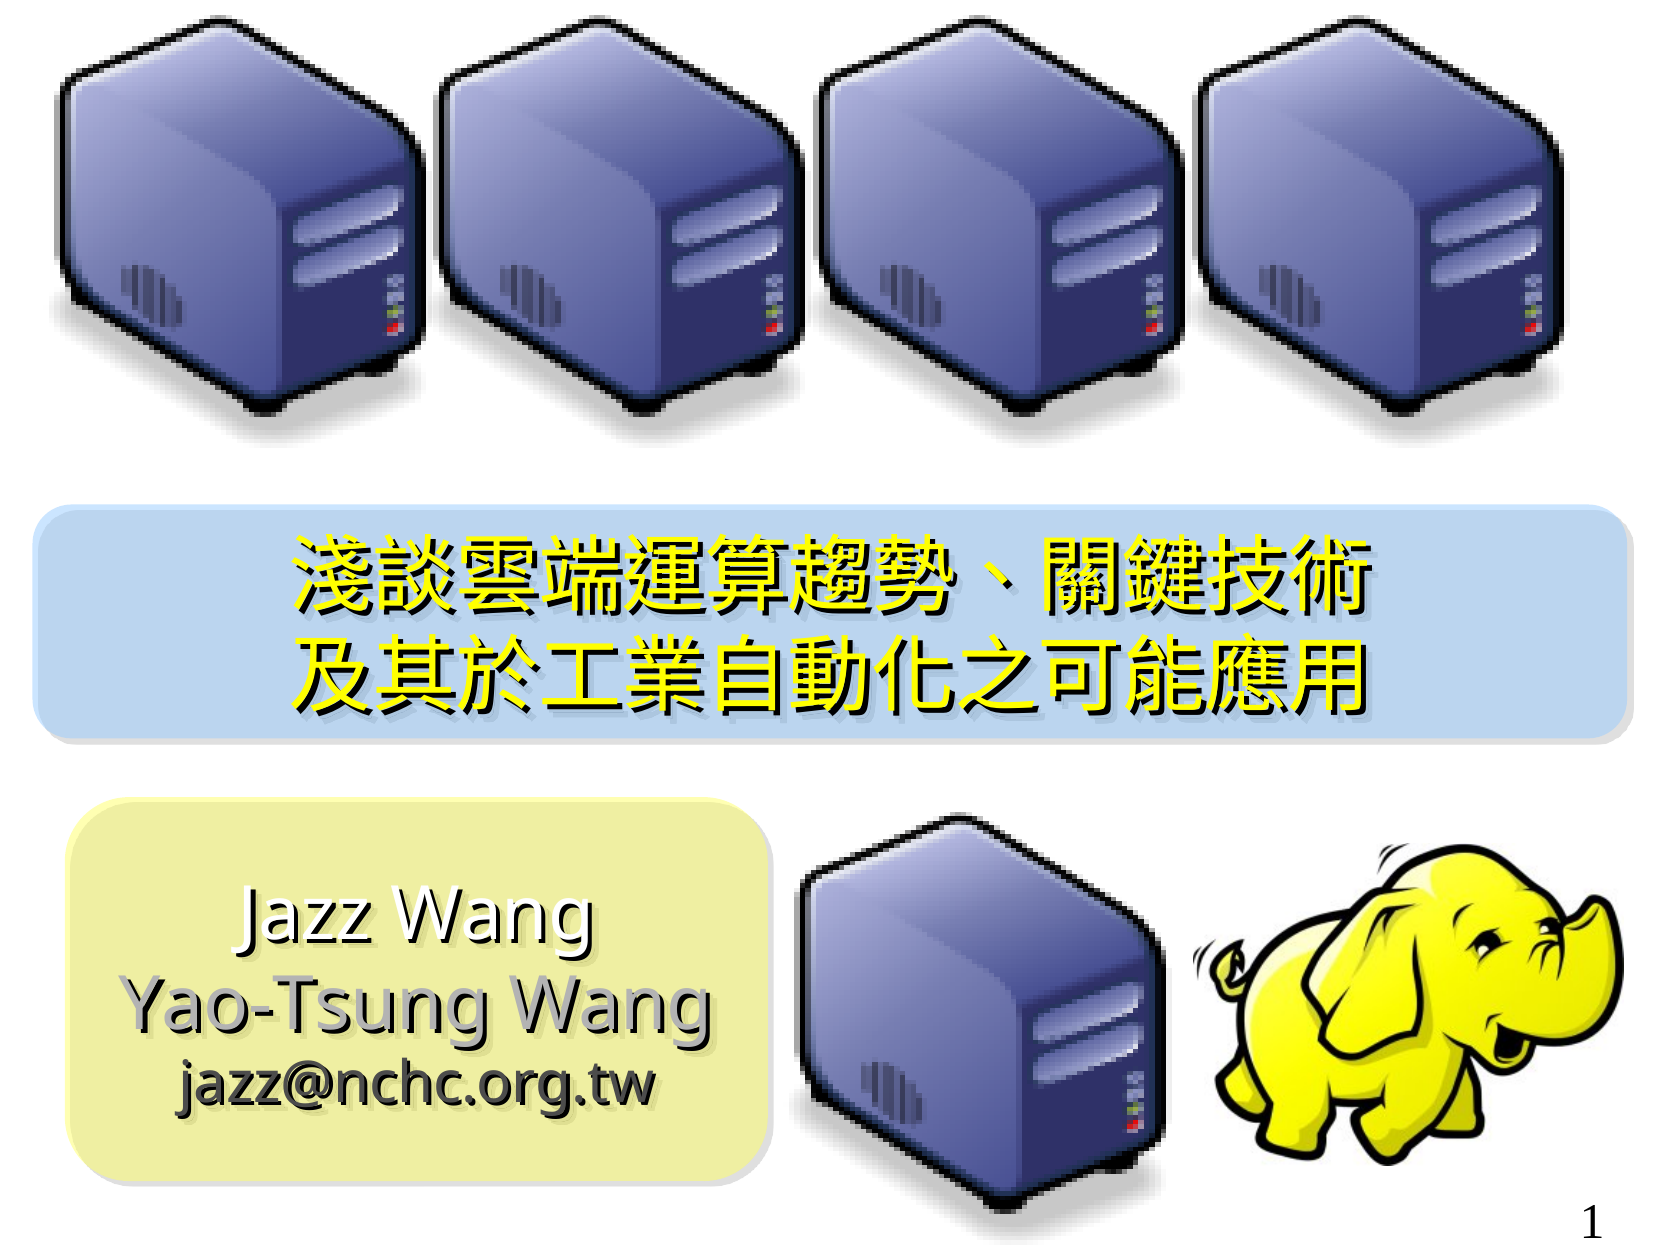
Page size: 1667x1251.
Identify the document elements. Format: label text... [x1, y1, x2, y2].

text_box 淺談雲端運算趨勢、關鍵技術 及其於工業自動化之可能應用 [32, 504, 1628, 739]
picture [27, 2, 1609, 502]
text_box Jazz Wang Yao-Tsung Wang jazz@nchc.org.tw [64, 797, 767, 1182]
picture [767, 800, 1624, 1249]
